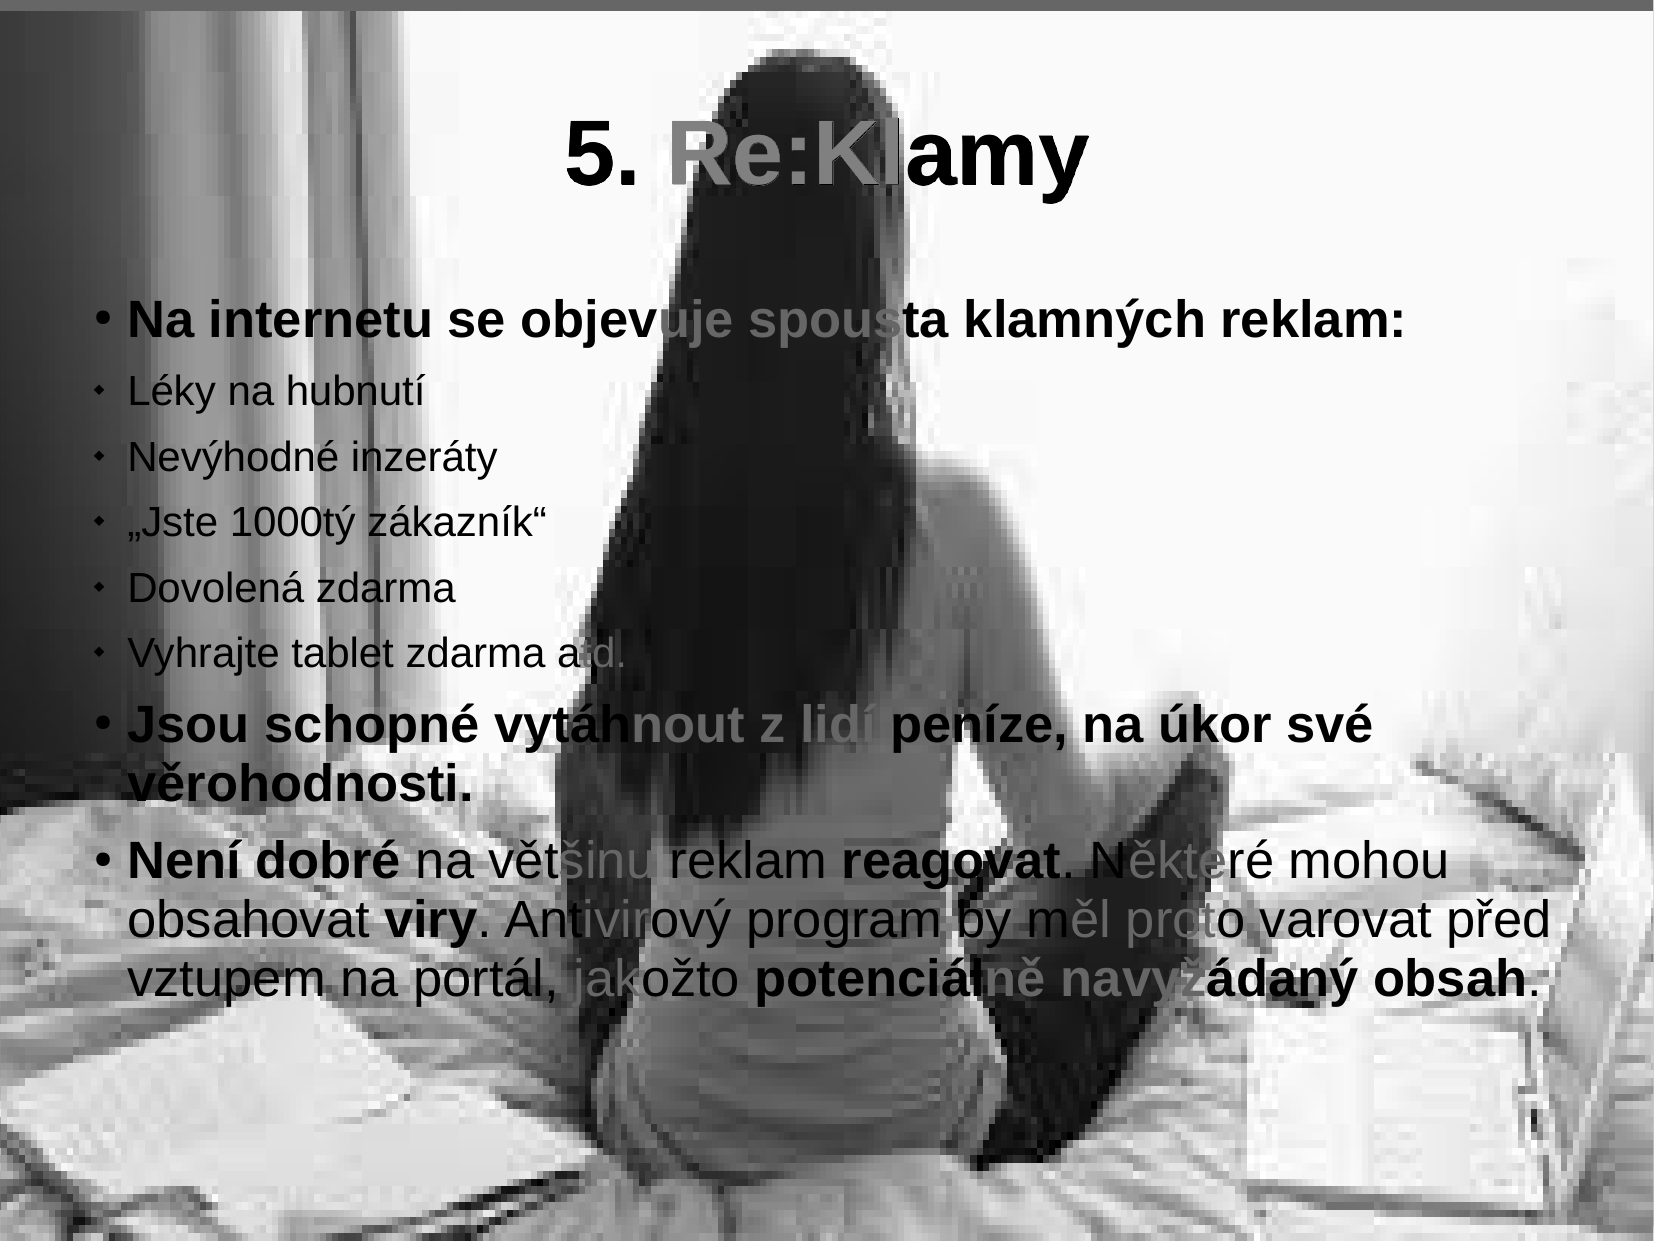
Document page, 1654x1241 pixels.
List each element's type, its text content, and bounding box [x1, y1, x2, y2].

title 5. Re:Klamy [82, 49, 1571, 257]
picture [0, 11, 1654, 1241]
list Na internetu se objevuje spousta klamných reklam: Léky na hubnutí Nevýhodné inzeráty „Jste 1000tý zákazník“ Dovolená zdarma Vyhrajte tablet zdarma atd. Jsou schopné vytáhnout z lidí peníze, na úkor své věrohodnosti. Není dobré na většinu reklam reagovat. Některé mohou obsahovat viry. Antivirový program by měl proto varovat před vztupem na portál, jakožto potenciálně navyžádaný obsah. [82, 290, 1571, 1010]
